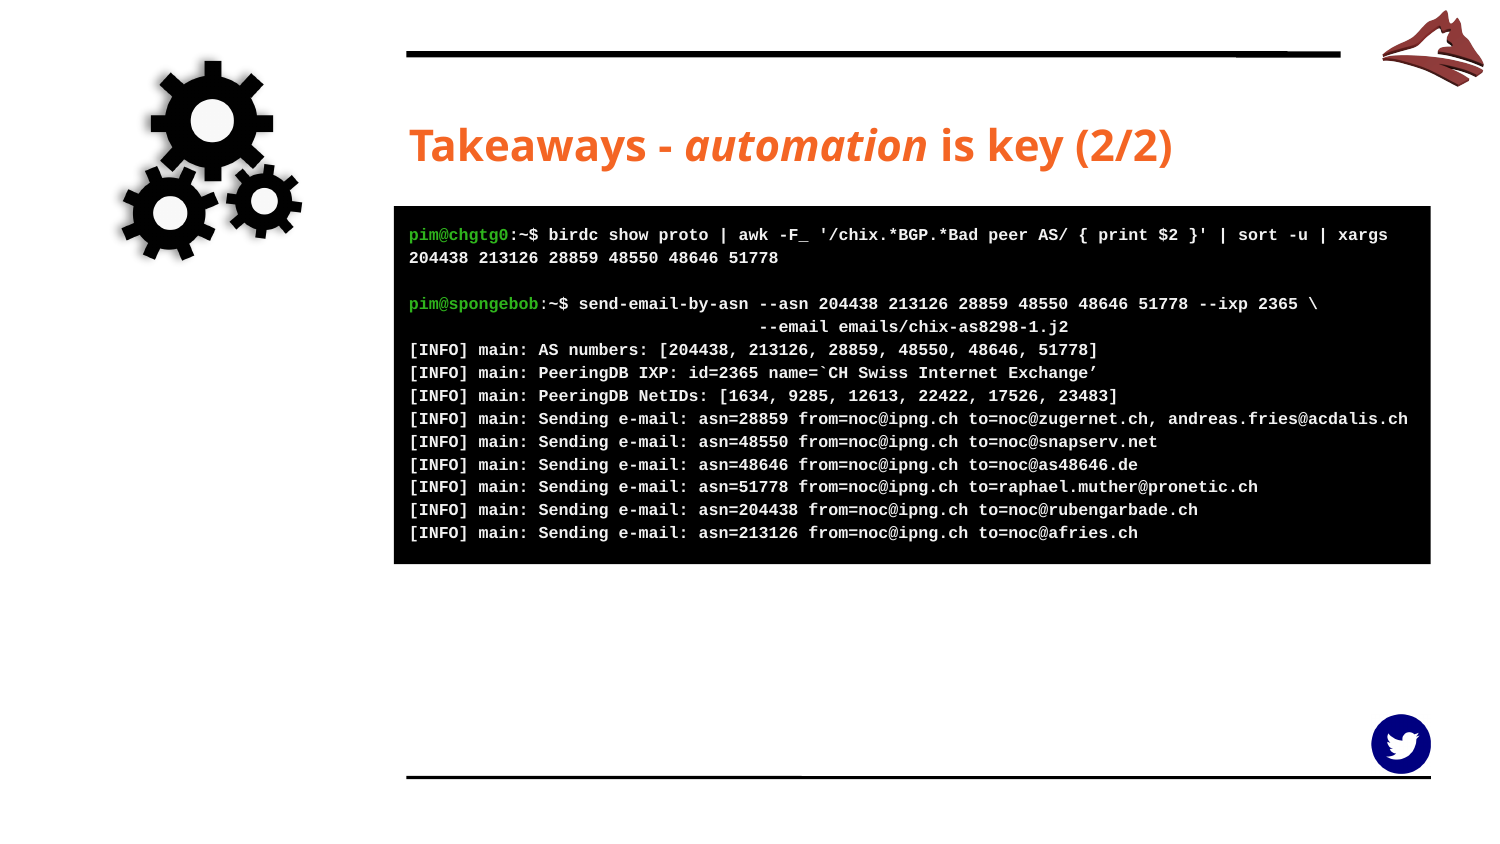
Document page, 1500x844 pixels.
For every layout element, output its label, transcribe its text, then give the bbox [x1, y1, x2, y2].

picture [1382, 10, 1484, 87]
picture [106, 50, 307, 270]
picture [1371, 714, 1431, 774]
title Takeaways - automation is key (2/2) [393, 94, 1431, 199]
list pim@chgtg0:~$ birdc show proto | awk -F_ '/chix.*BGP.*Bad peer AS/ { print $2 }' | sort -u | xargs 204438 213126 28859 48550 48646 51778 pim@spongebob:~$ send-email-by-asn --asn 204438 213126 28859 48550 48646 51778 --ixp 2365 \ --email emails/chix-as8298-1.j2 [INFO] main: AS numbers: [204438, 213126, 28859, 48550, 48646, 51778] [INFO] main: PeeringDB IXP: id=2365 name=`CH Swiss Internet Exchange’ [INFO] main: PeeringDB NetIDs: [1634, 9285, 12613, 22422, 17526, 23483] [INFO] main: Sending e-mail: asn=28859 from=noc@ipng.ch to=noc@zugernet.ch, andreas.fries@acdalis.ch [INFO] main: Sending e-mail: asn=48550 from=noc@ipng.ch to=noc@snapserv.net [INFO] main: Sending e-mail: asn=48646 from=noc@ipng.ch to=noc@as48646.de [INFO] main: Sending e-mail: asn=51778 from=noc@ipng.ch to=raphael.muther@pronetic.ch [INFO] main: Sending e-mail: asn=204438 from=noc@ipng.ch to=noc@rubengarbade.ch [INFO] main: Sending e-mail: asn=213126 from=noc@ipng.ch to=noc@afries.ch [393, 206, 1431, 565]
